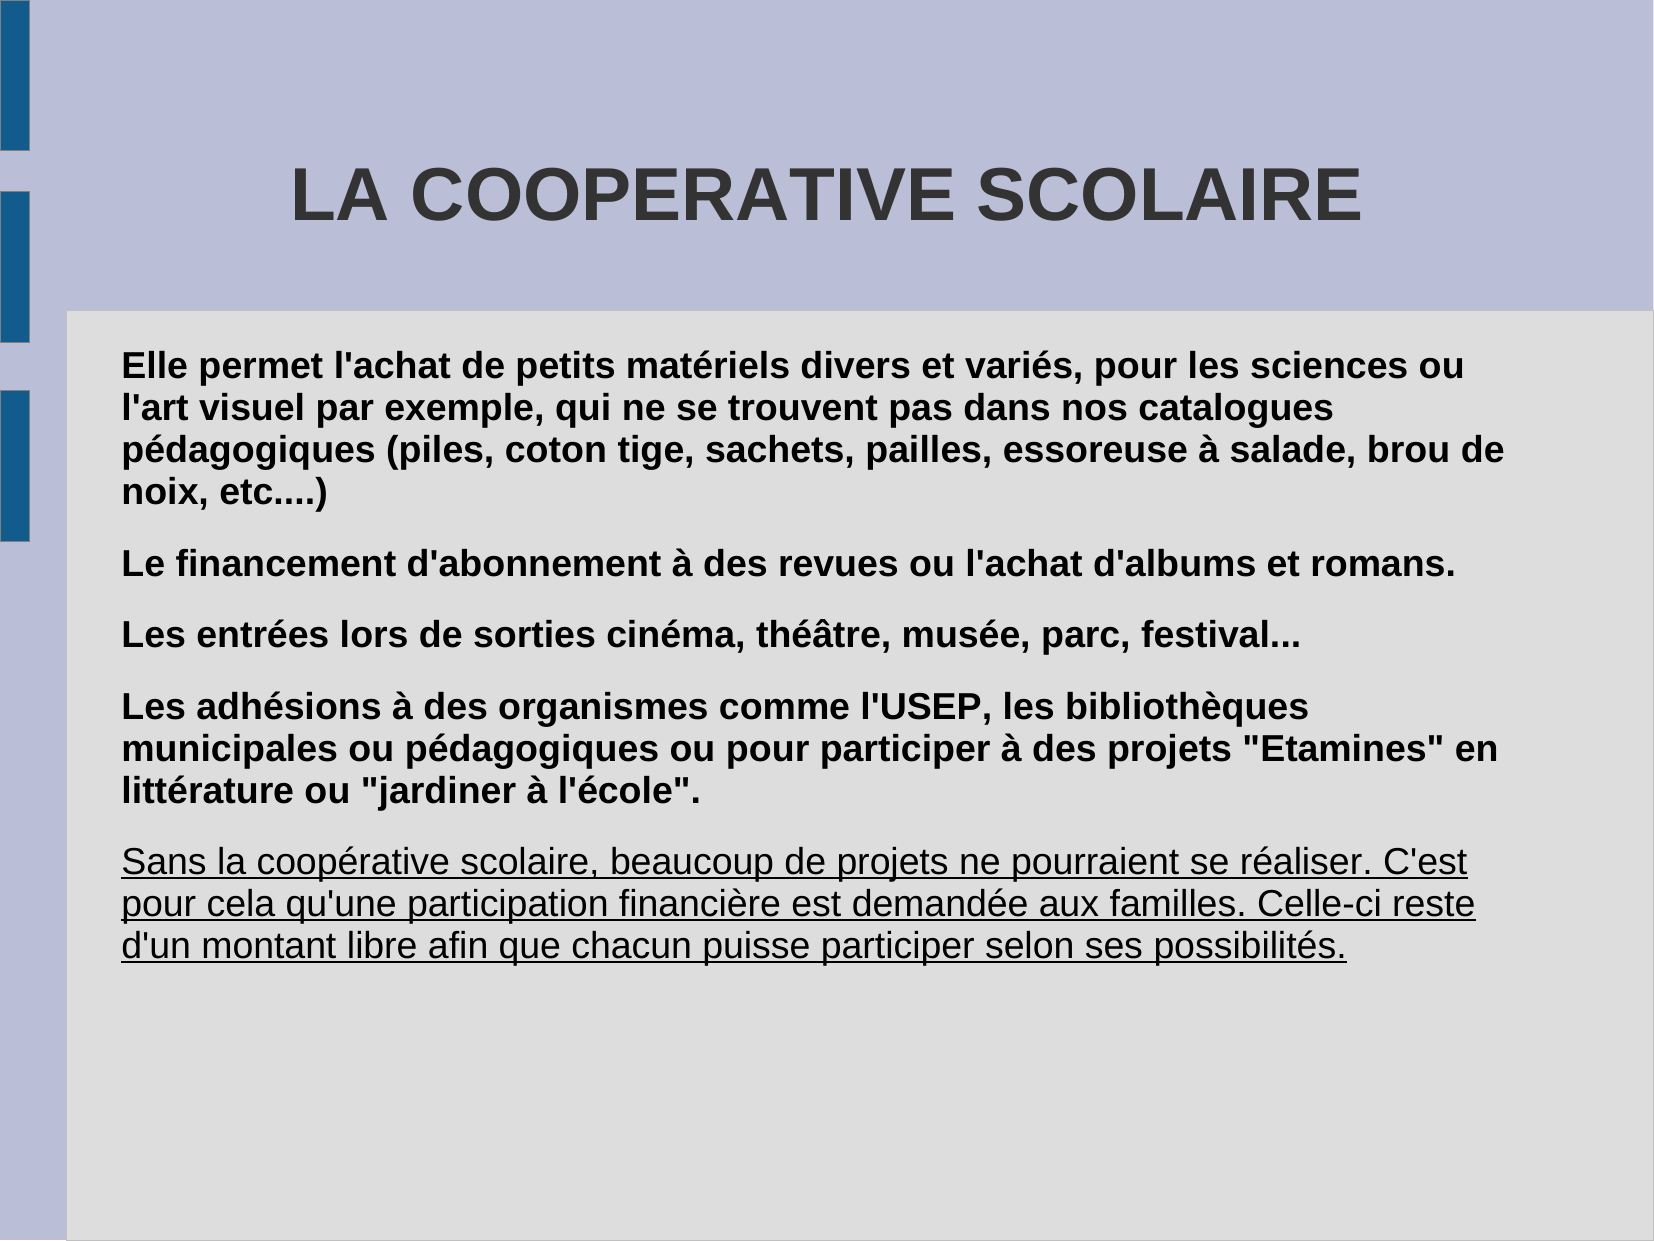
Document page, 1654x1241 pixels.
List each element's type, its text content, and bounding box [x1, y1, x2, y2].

title LA COOPERATIVE SCOLAIRE [121, 91, 1534, 299]
list Elle permet l'achat de petits matériels divers et variés, pour les sciences ou l'art visuel par exemple, qui ne se trouvent pas dans nos catalogues pédagogiques (piles, coton tige, sachets, pailles, essoreuse à salade, brou de noix, etc....) Le financement d'abonnement à des revues ou l'achat d'albums et romans. Les entrées lors de sorties cinéma, théâtre, musée, parc, festival... Les adhésions à des organismes comme l'USEP, les bibliothèques municipales ou pédagogiques ou pour participer à des projets "Etamines" en littérature ou "jardiner à l'école". Sans la coopérative scolaire, beaucoup de projets ne pourraient se réaliser. C'est pour cela qu'une participation financière est demandée aux familles. Celle-ci reste d'un montant libre afin que chacun puisse participer selon ses possibilités. [121, 344, 1534, 1127]
